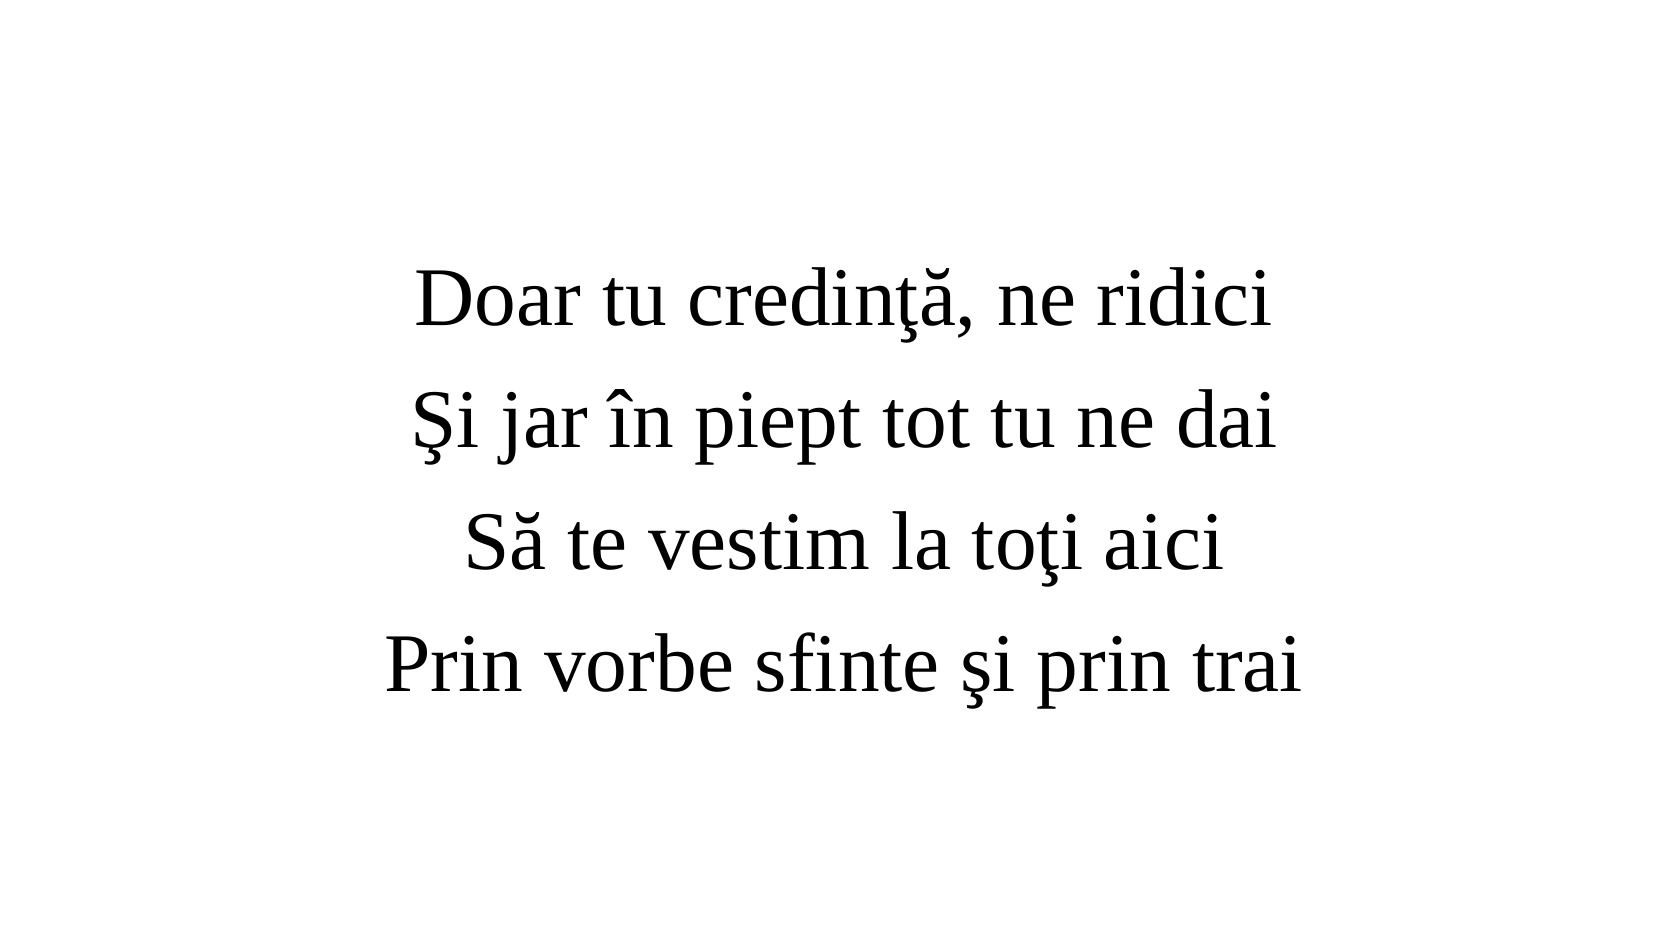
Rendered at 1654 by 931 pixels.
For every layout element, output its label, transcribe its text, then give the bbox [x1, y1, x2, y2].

subtitle Doar tu credinţă, ne ridici Şi jar în piept tot tu ne dai Să te vestim la toţi aici Prin vorbe sfinte şi prin trai [177, 241, 1512, 709]
